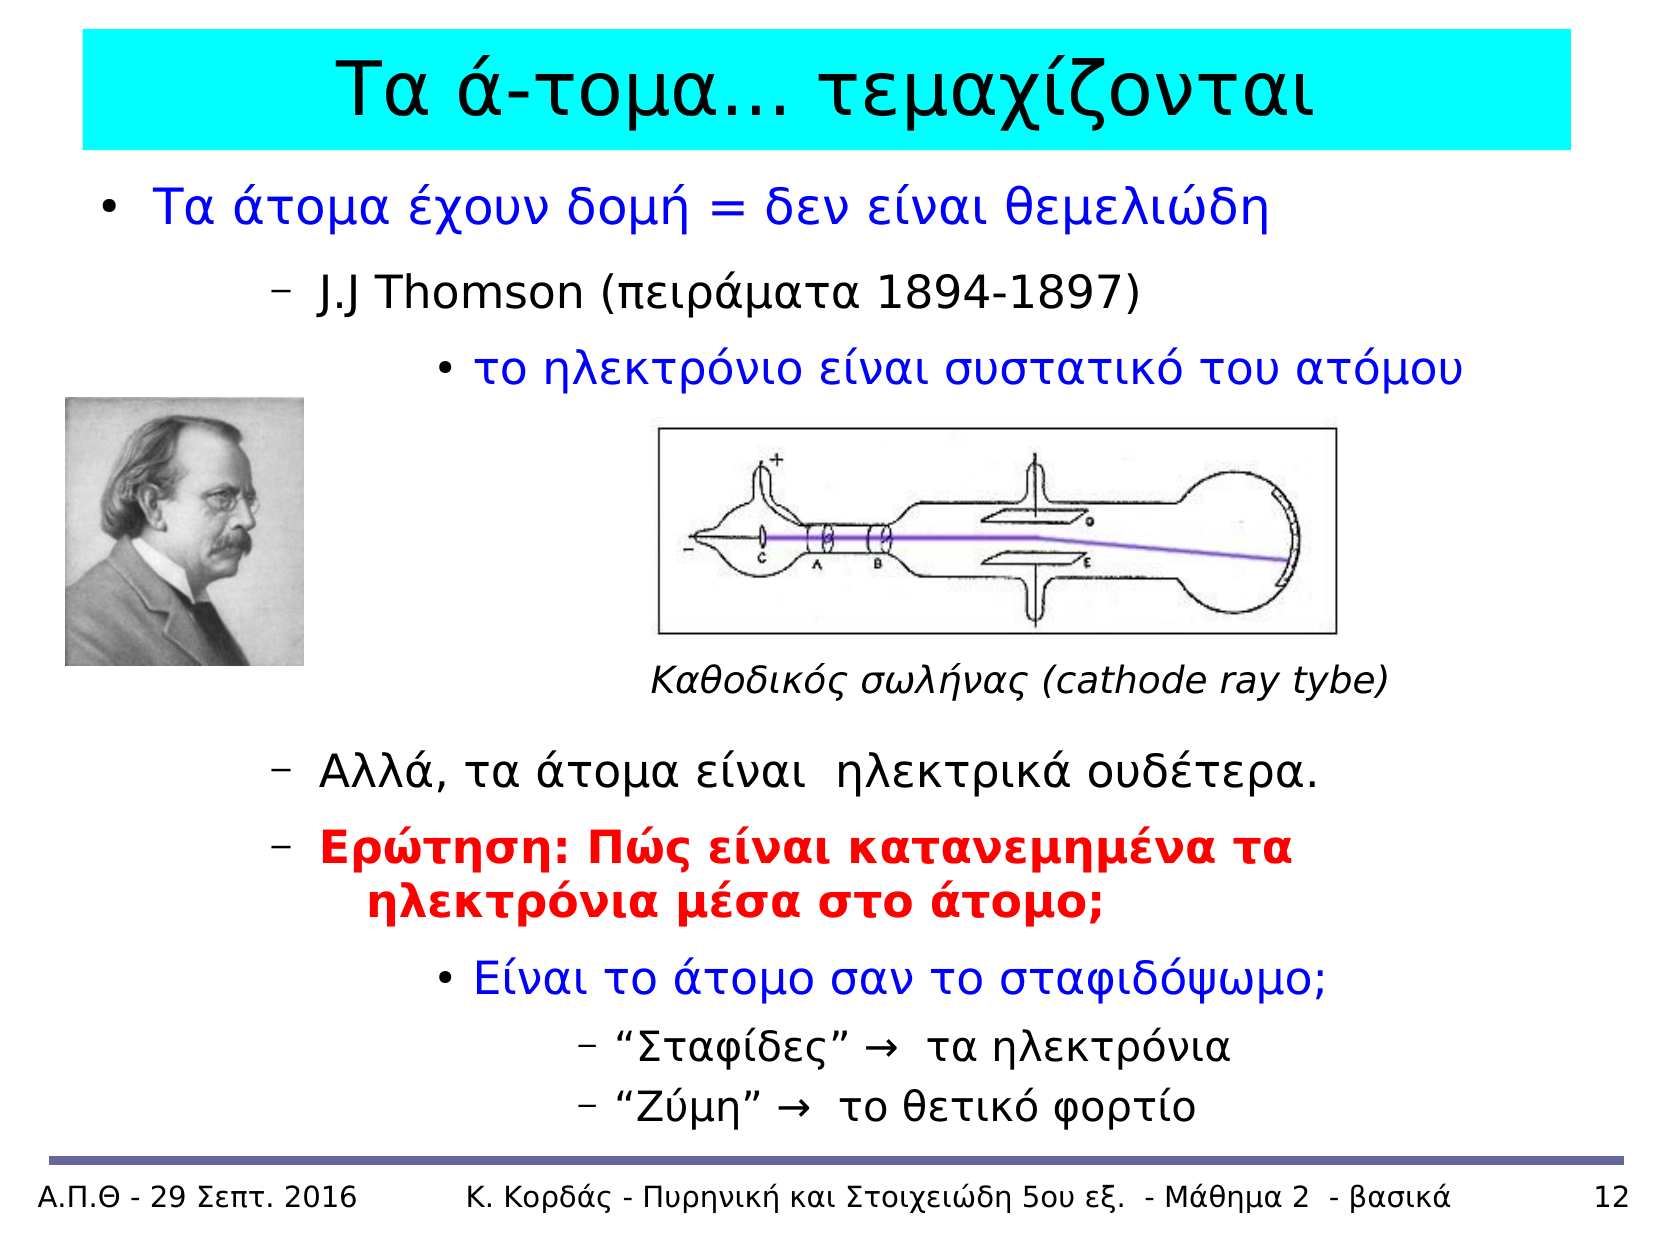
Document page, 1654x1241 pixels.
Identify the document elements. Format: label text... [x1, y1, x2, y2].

picture [65, 397, 304, 666]
list Τα άτομα έχουν δομή = δεν είναι θεμελιώδη J.J Thomson (πειράματα 1894-1897) το ηλεκτρόνιο είναι συστατικό του ατόμου Αλλά, τα άτομα είναι ηλεκτρικά ουδέτερα. Ερώτηση: Πώς είναι κατανεμημένα τα ηλεκτρόνια μέσα στο άτομο; Είναι το άτομο σαν το σταφιδόψωμο; “Σταφίδες” → τα ηλεκτρόνια “Ζύμη” → το θετικό φορτίο [82, 177, 1571, 1136]
picture [650, 417, 1346, 644]
title Τα ά-τομα... τεμαχίζονται [82, 28, 1571, 151]
text_box Καθοδικός σωλήνας (cathode ray tybe) [635, 651, 1407, 711]
